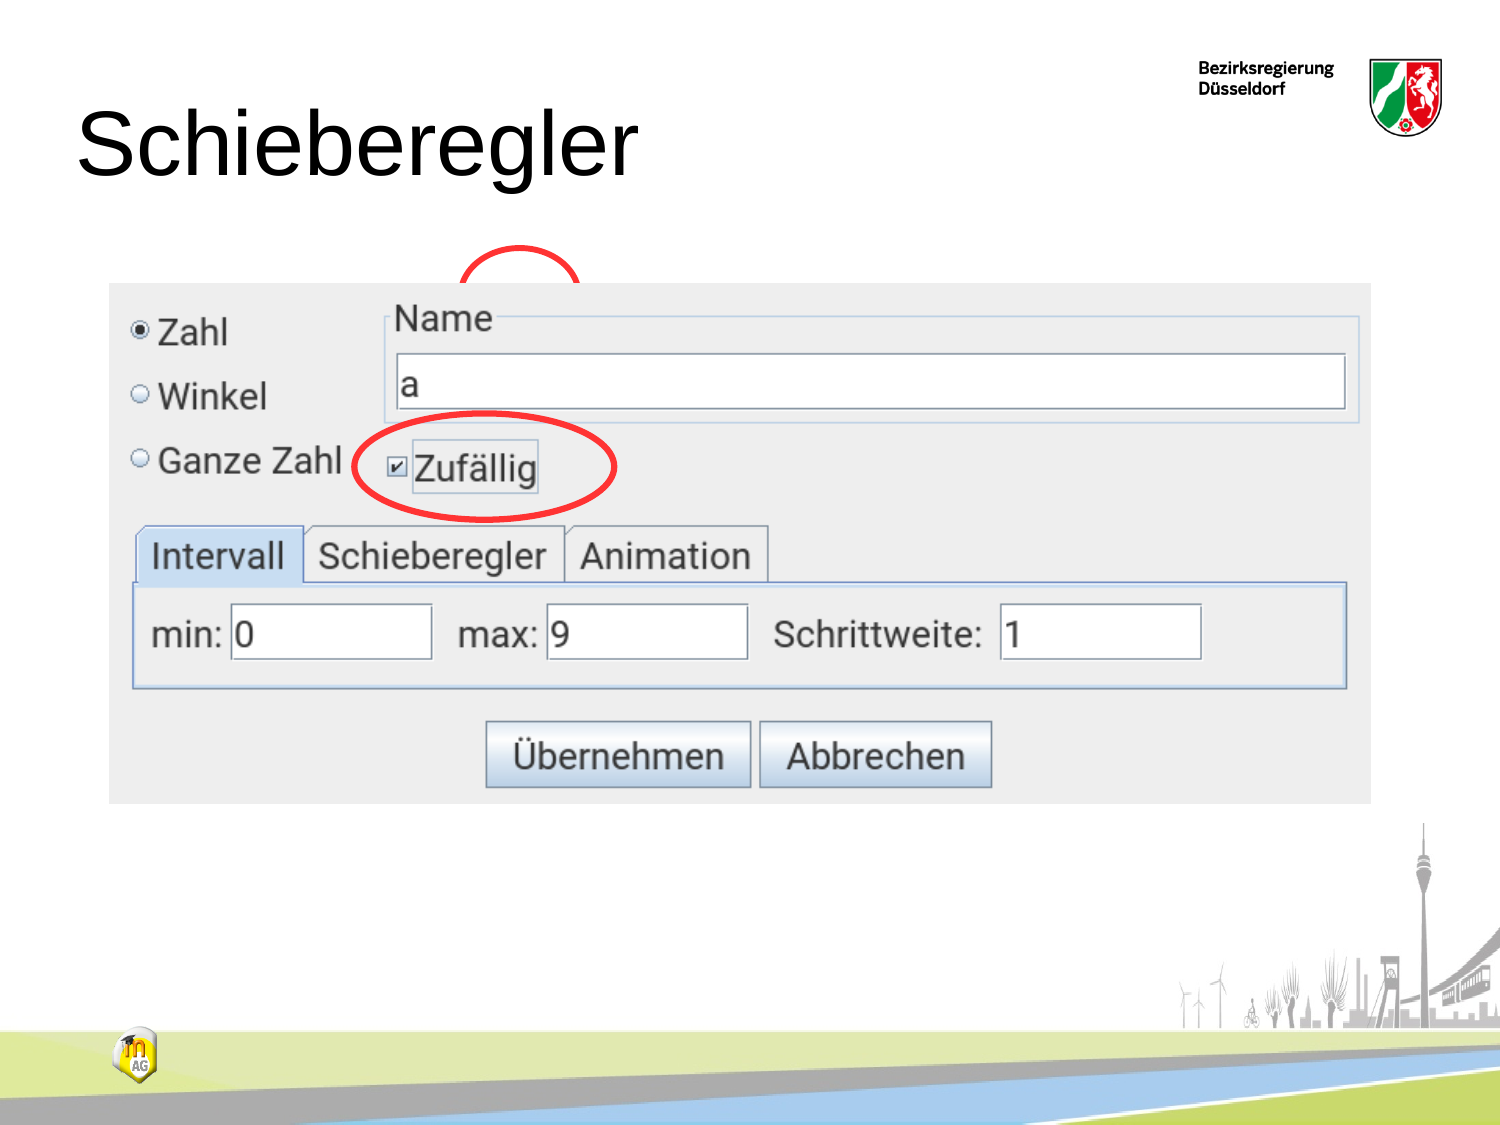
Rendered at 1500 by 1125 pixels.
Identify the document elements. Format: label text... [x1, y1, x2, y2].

picture [1425, 58, 1442, 137]
title Schieberegler [75, 44, 1425, 233]
picture [109, 283, 1371, 804]
picture [0, 823, 1500, 1125]
